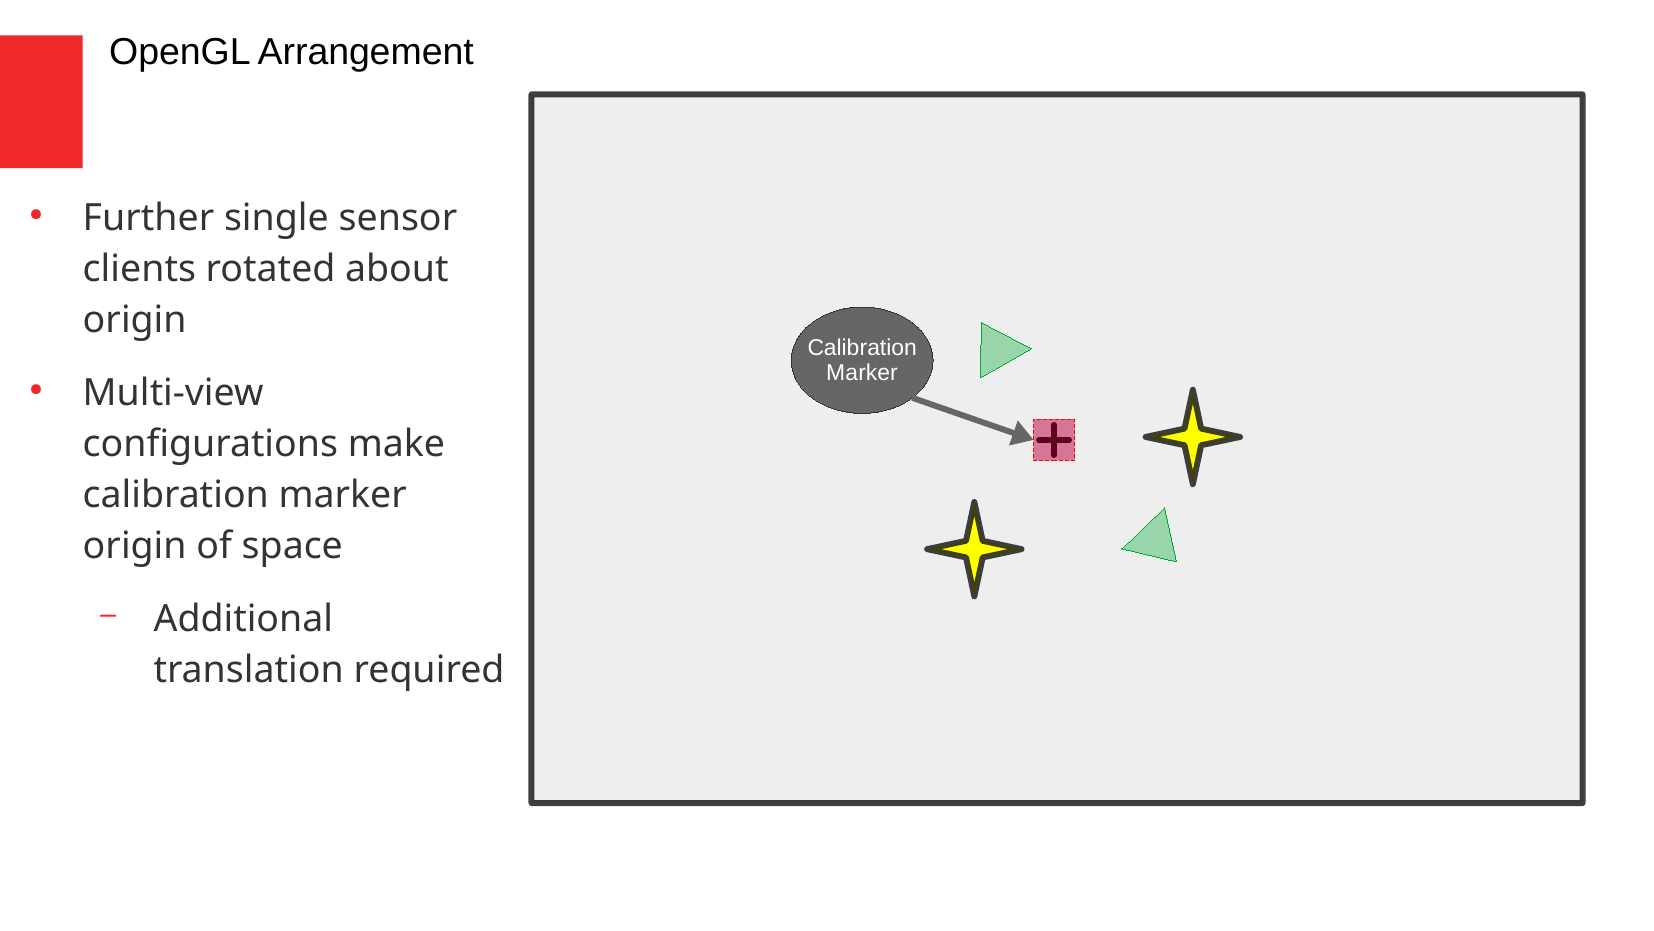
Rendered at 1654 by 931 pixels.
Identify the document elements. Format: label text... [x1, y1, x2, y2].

list Further single sensor clients rotated about origin Multi-view configurations make calibration marker origin of space Additional translation required [11, 190, 508, 863]
text_box Calibration Marker [791, 307, 934, 414]
text_box OpenGL Arrangement [94, 23, 508, 95]
text_box [531, 94, 1583, 804]
